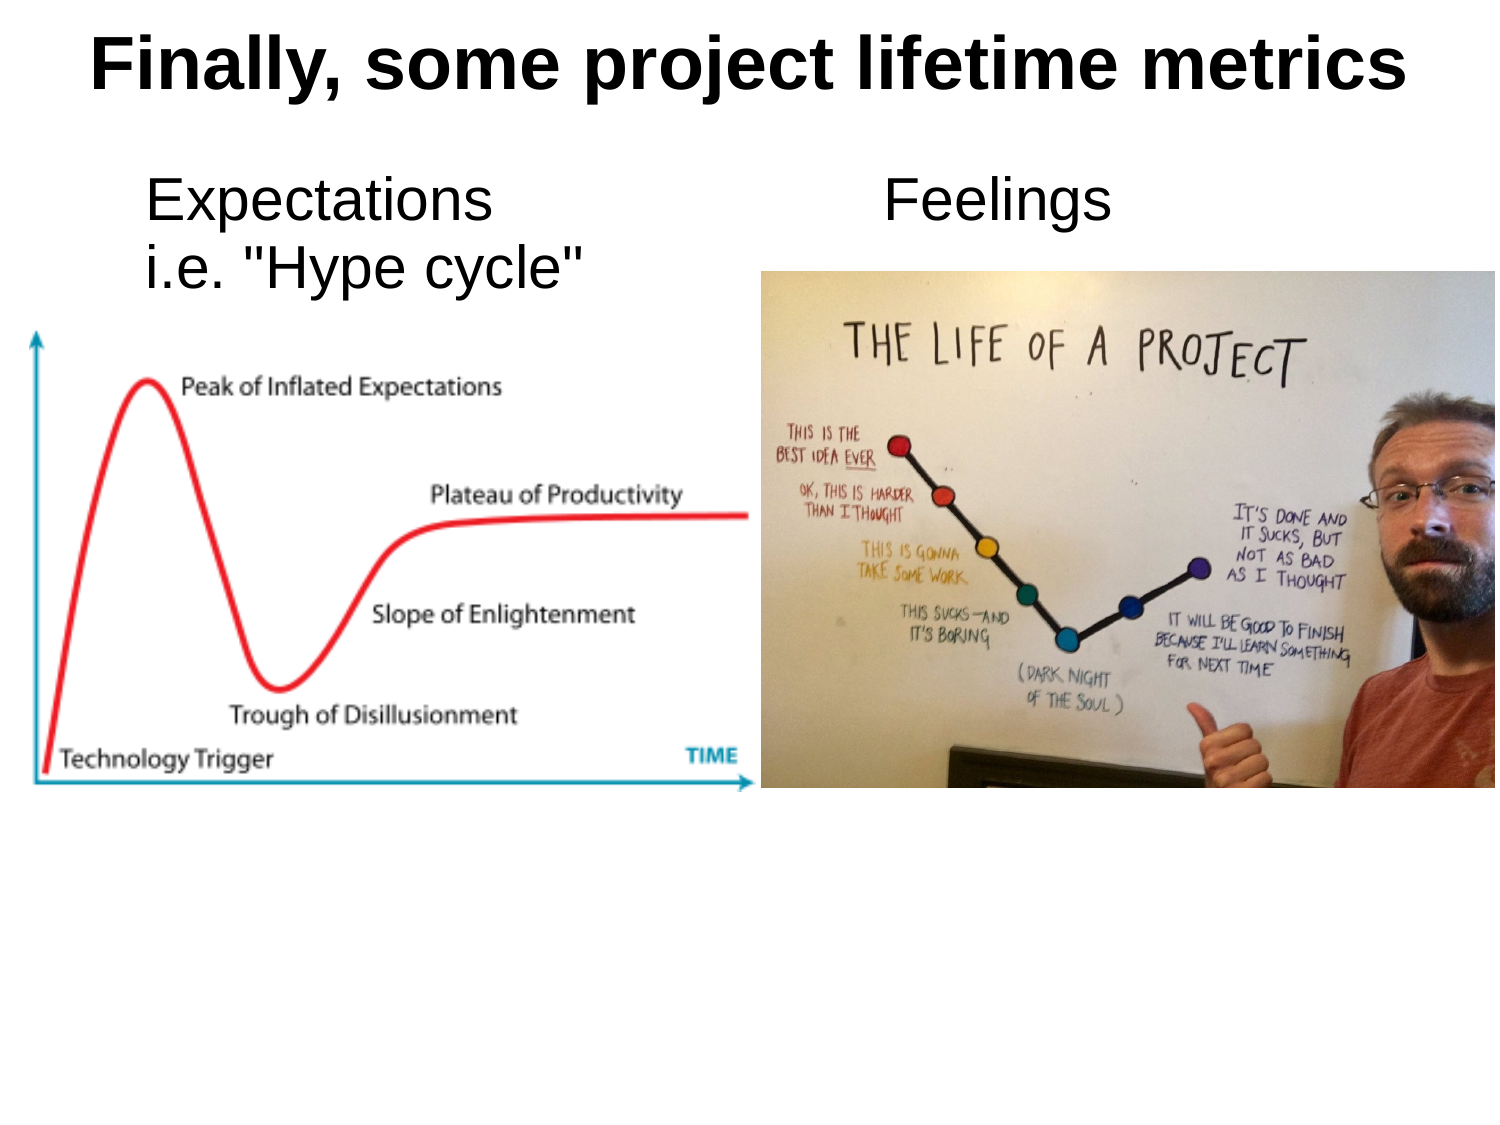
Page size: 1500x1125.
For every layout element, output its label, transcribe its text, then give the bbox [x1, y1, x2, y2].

list Expectations Feelings i.e. "Hype cycle" [75, 165, 1425, 331]
picture [29, 330, 756, 792]
picture [761, 271, 1495, 788]
title Finally, some project lifetime metrics [75, 9, 1425, 119]
